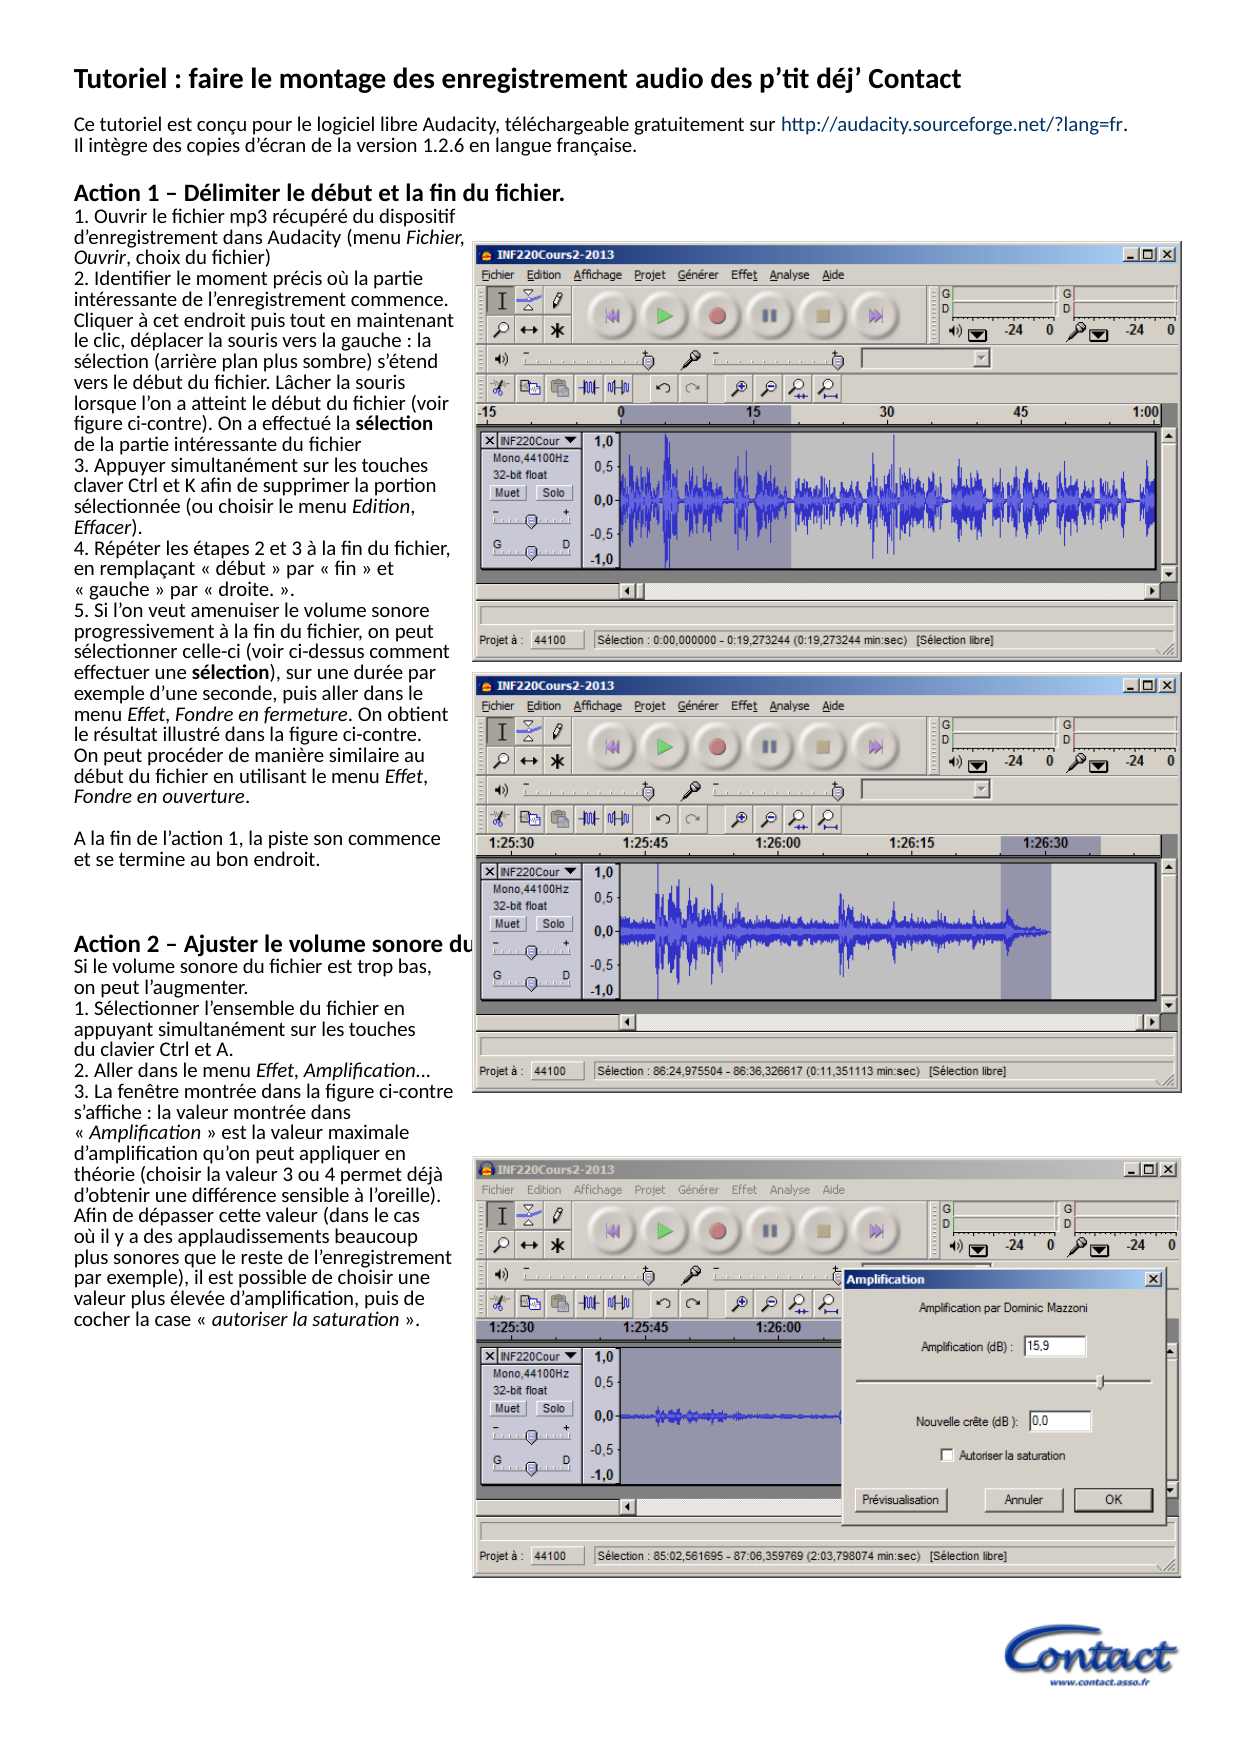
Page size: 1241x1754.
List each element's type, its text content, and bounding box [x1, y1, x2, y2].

picture [472, 241, 1182, 662]
picture [1003, 1618, 1182, 1698]
picture [472, 1156, 1182, 1578]
text_box Tutoriel : faire le montage des enregistrement audio des p’tit déj’ Contact Ce tutoriel est conçu pour le logiciel libre Audacity, téléchargeable gratuitement sur http://audacity.sourceforge.net/?lang=fr. Il intègre des copies d’écran de la version 1.2.6 en langue française. Action 1 – Délimiter le début et la fin du fichier. 1. Ouvrir le fichier mp3 récupéré du dispositif d’enregistrement dans Audacity (menu Fichier, Ouvrir, choix du fichier) 2. Identifier le moment précis où la partie intéressante de l’enregistrement commence. Cliquer à cet endroit puis tout en maintenant le clic, déplacer la souris vers la gauche : la sélection (arrière plan plus sombre) s’étend vers le début du fichier. Lâcher la souris lorsque l’on a atteint le début du fichier (voir figure ci-contre). On a effectué la sélection de la partie intéressante du fichier 3. Appuyer simultanément sur les touches claver Ctrl et K afin de supprimer la portion sélectionnée (ou choisir le menu Edition, Effacer). 4. Répéter les étapes 2 et 3 à la fin du fichier, en remplaçant « début » par « fin » et « gauche » par « droite. ». 5. Si l’on veut amenuiser le volume sonore progressivement à la fin du fichier, on peut sélectionner celle-ci (voir ci-dessus comment effectuer une sélection), sur une durée par exemple d’une seconde, puis aller dans le menu Effet, Fondre en fermeture. On obtient le résultat illustré dans la figure ci-contre. On peut procéder de manière similaire au début du fichier en utilisant le menu Effet, Fondre en ouverture. A la fin de l’action 1, la piste son commence et se termine au bon endroit. Action 2 – Ajuster le volume sonore du fichier Si le volume sonore du fichier est trop bas, on peut l’augmenter. 1. Sélectionner l’ensemble du fichier en appuyant simultanément sur les touches du clavier Ctrl et A. 2. Aller dans le menu Effet, Amplification... 3. La fenêtre montrée dans la figure ci-contre s’affiche : la valeur montrée dans « Amplification » est la valeur maximale d’amplification qu’on peut appliquer en théorie (choisir la valeur 3 ou 4 permet déjà d’obtenir une différence sensible à l’oreille). Afin de dépasser cette valeur (dans le cas où il y a des applaudissements beaucoup plus sonores que le reste de l’enregistrement par exemple), il est possible de choisir une valeur plus élevée d’amplification, puis de cocher la case « autoriser la saturation ». [59, 59, 1182, 1617]
picture [472, 672, 1182, 1093]
